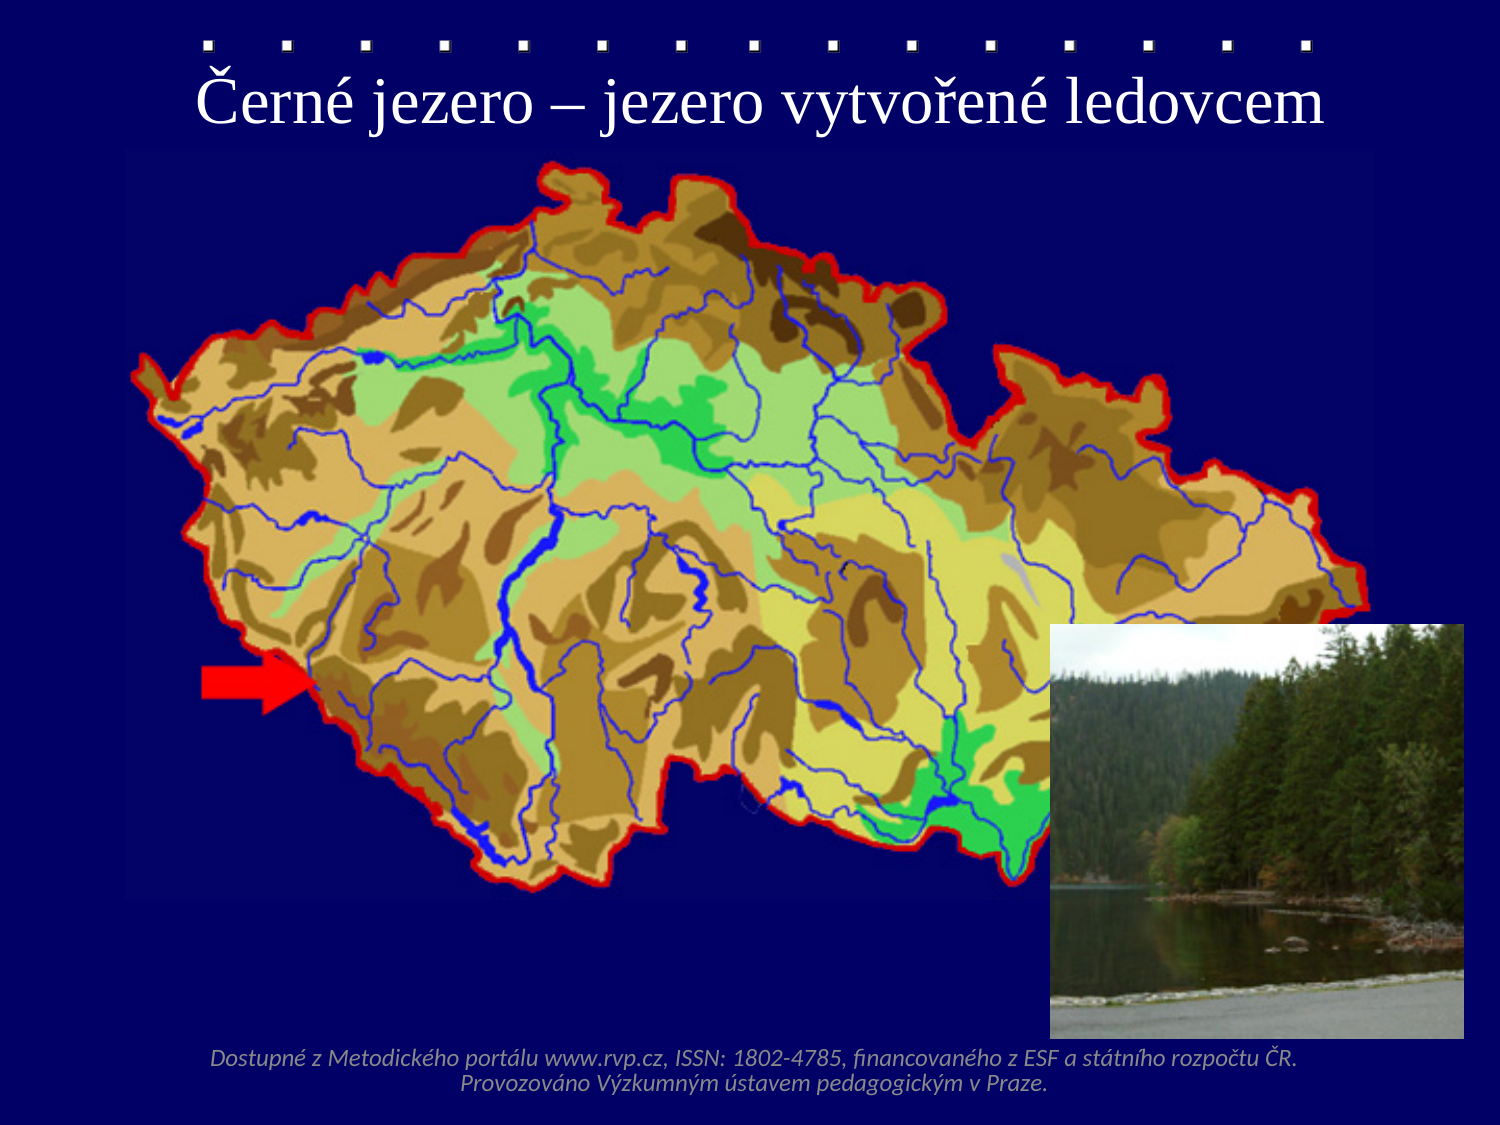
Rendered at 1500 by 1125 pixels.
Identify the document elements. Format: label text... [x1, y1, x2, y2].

list Černé jezero – jezero vytvořené ledovcem [88, 62, 1436, 151]
picture [125, 149, 1464, 1039]
picture [200, 37, 1326, 57]
